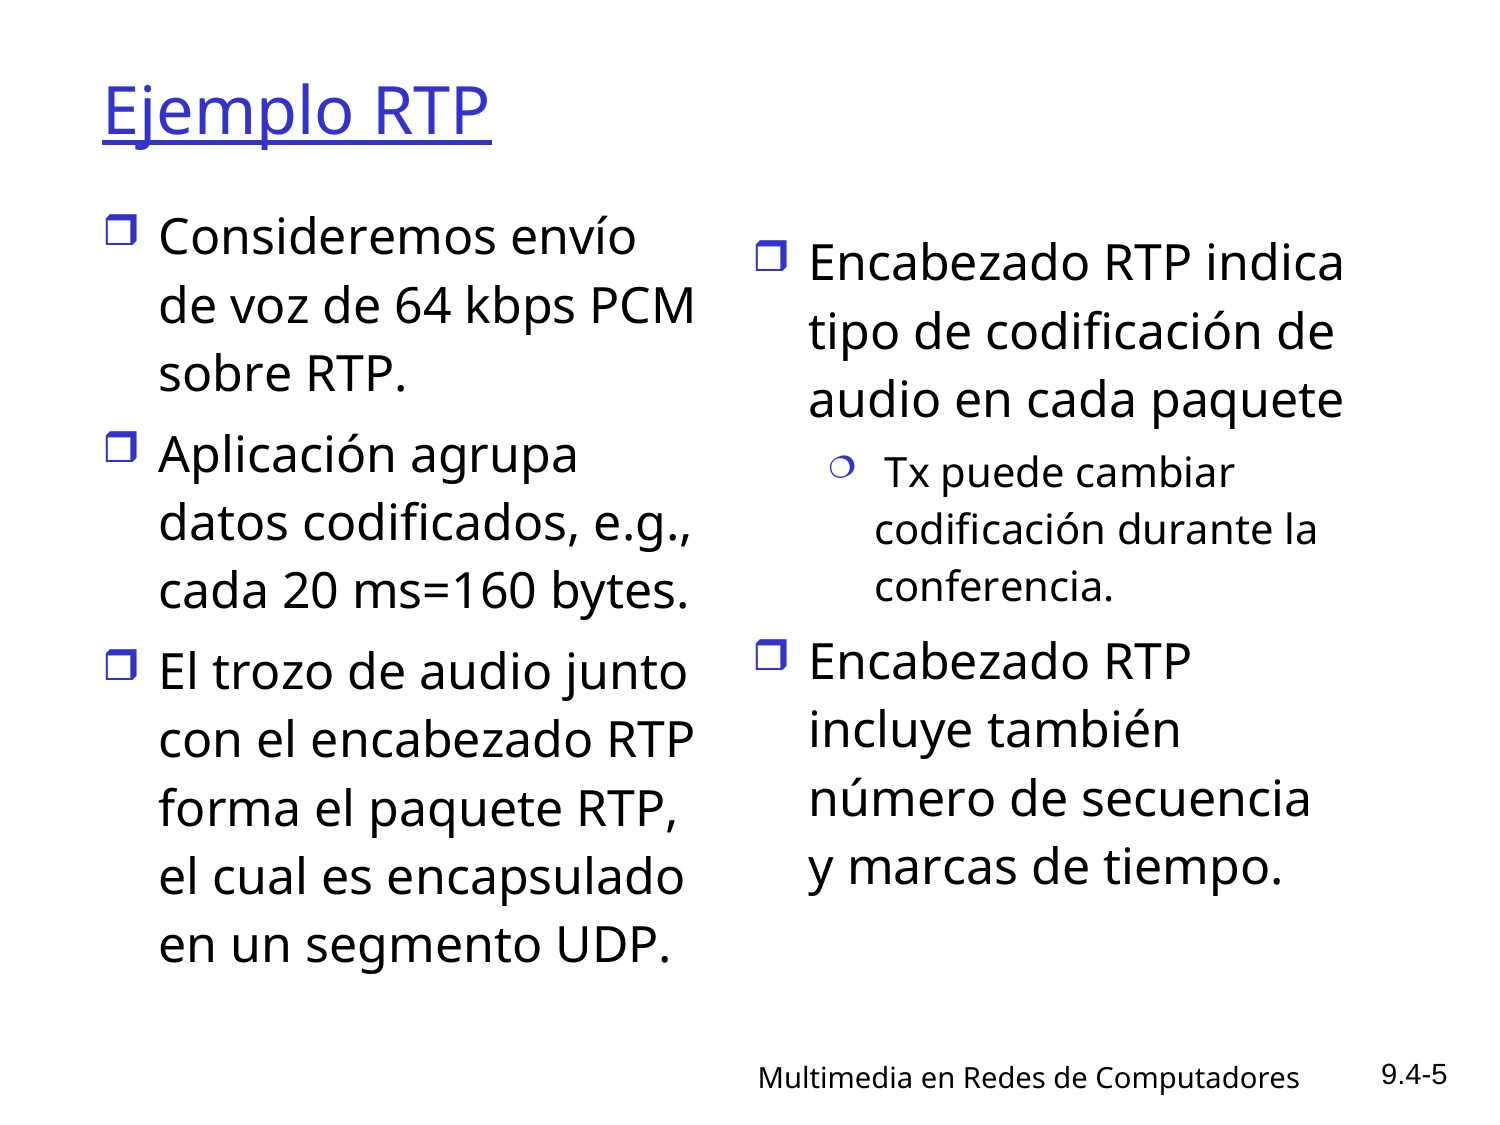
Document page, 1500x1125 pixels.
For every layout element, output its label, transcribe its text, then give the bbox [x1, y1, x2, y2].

list Encabezado RTP indica tipo de codificación de audio en cada paquete Tx puede cambiar codificación durante la conferencia. Encabezado RTP incluye también número de secuencia y marcas de tiempo. [737, 219, 1363, 1026]
list Consideremos envío de voz de 64 kbps PCM sobre RTP. Aplicación agrupa datos codificados, e.g., cada 20 ms=160 bytes. El trozo de audio junto con el encabezado RTP forma el paquete RTP, el cual es encapsulado en un segmento UDP. [87, 193, 713, 1125]
title Ejemplo RTP [87, 37, 1363, 181]
